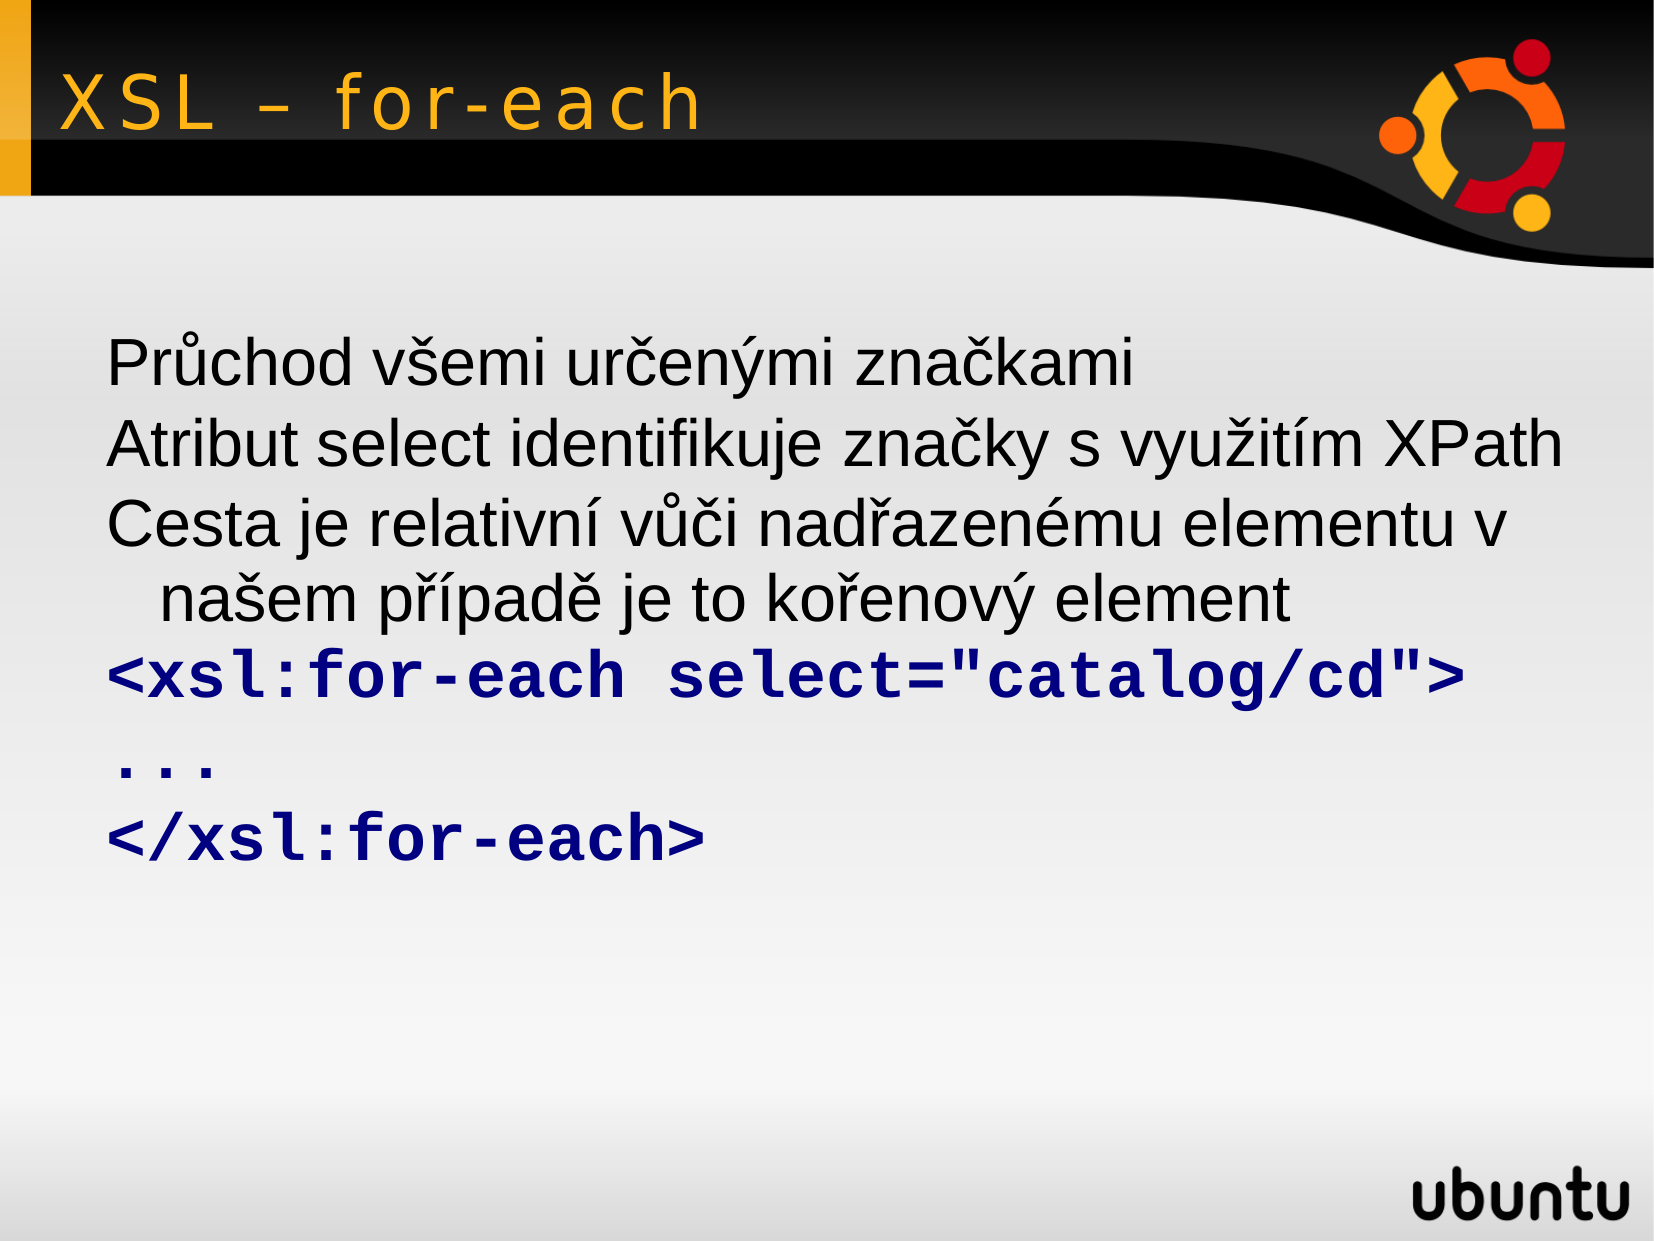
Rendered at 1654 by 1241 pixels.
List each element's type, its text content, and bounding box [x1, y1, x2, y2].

picture [0, 0, 1654, 1241]
list Průchod všemi určenými značkami Atribut select identifikuje značky s využitím XPath Cesta je relativní vůči nadřazenému elementu v našem případě je to kořenový element <xsl:for-each select="catalog/cd"> ... </xsl:for-each> [88, 324, 1577, 1144]
title XSL – for-each [59, 29, 1270, 178]
